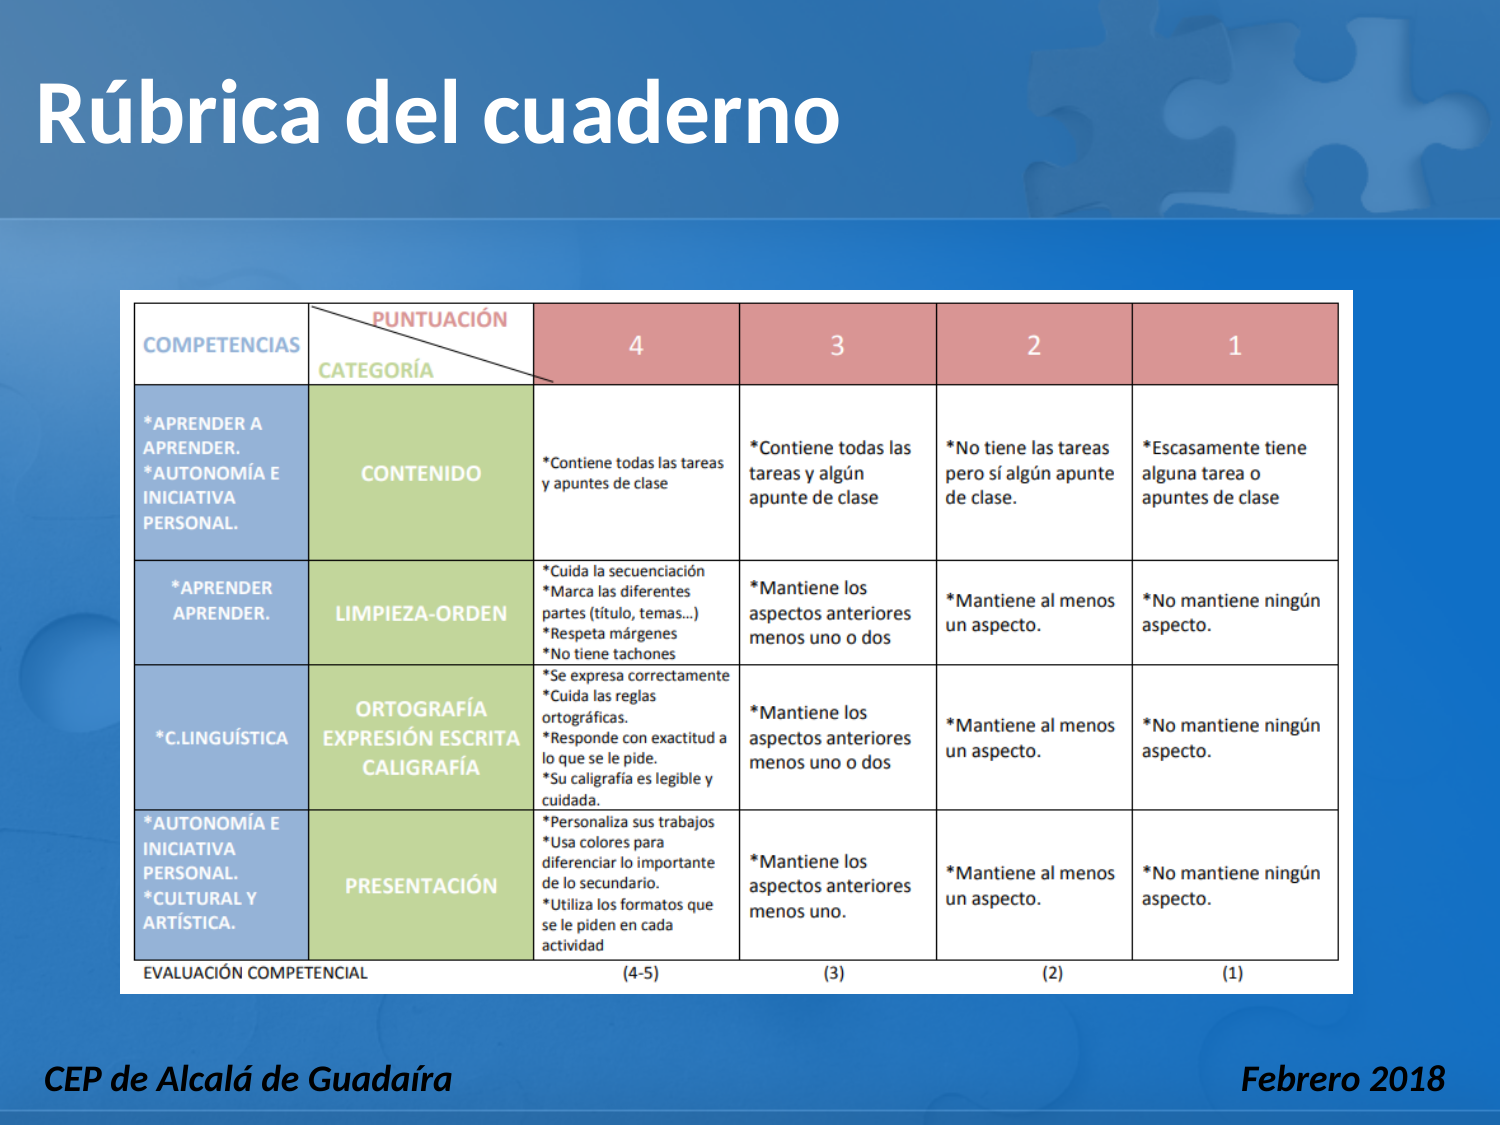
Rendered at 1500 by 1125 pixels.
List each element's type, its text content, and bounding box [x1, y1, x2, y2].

text_box CEP de Alcalá de Guadaíra Febrero 2018 [29, 1046, 1489, 1107]
title Rúbrica del cuaderno [0, 44, 1500, 232]
picture [0, 232, 1500, 1125]
